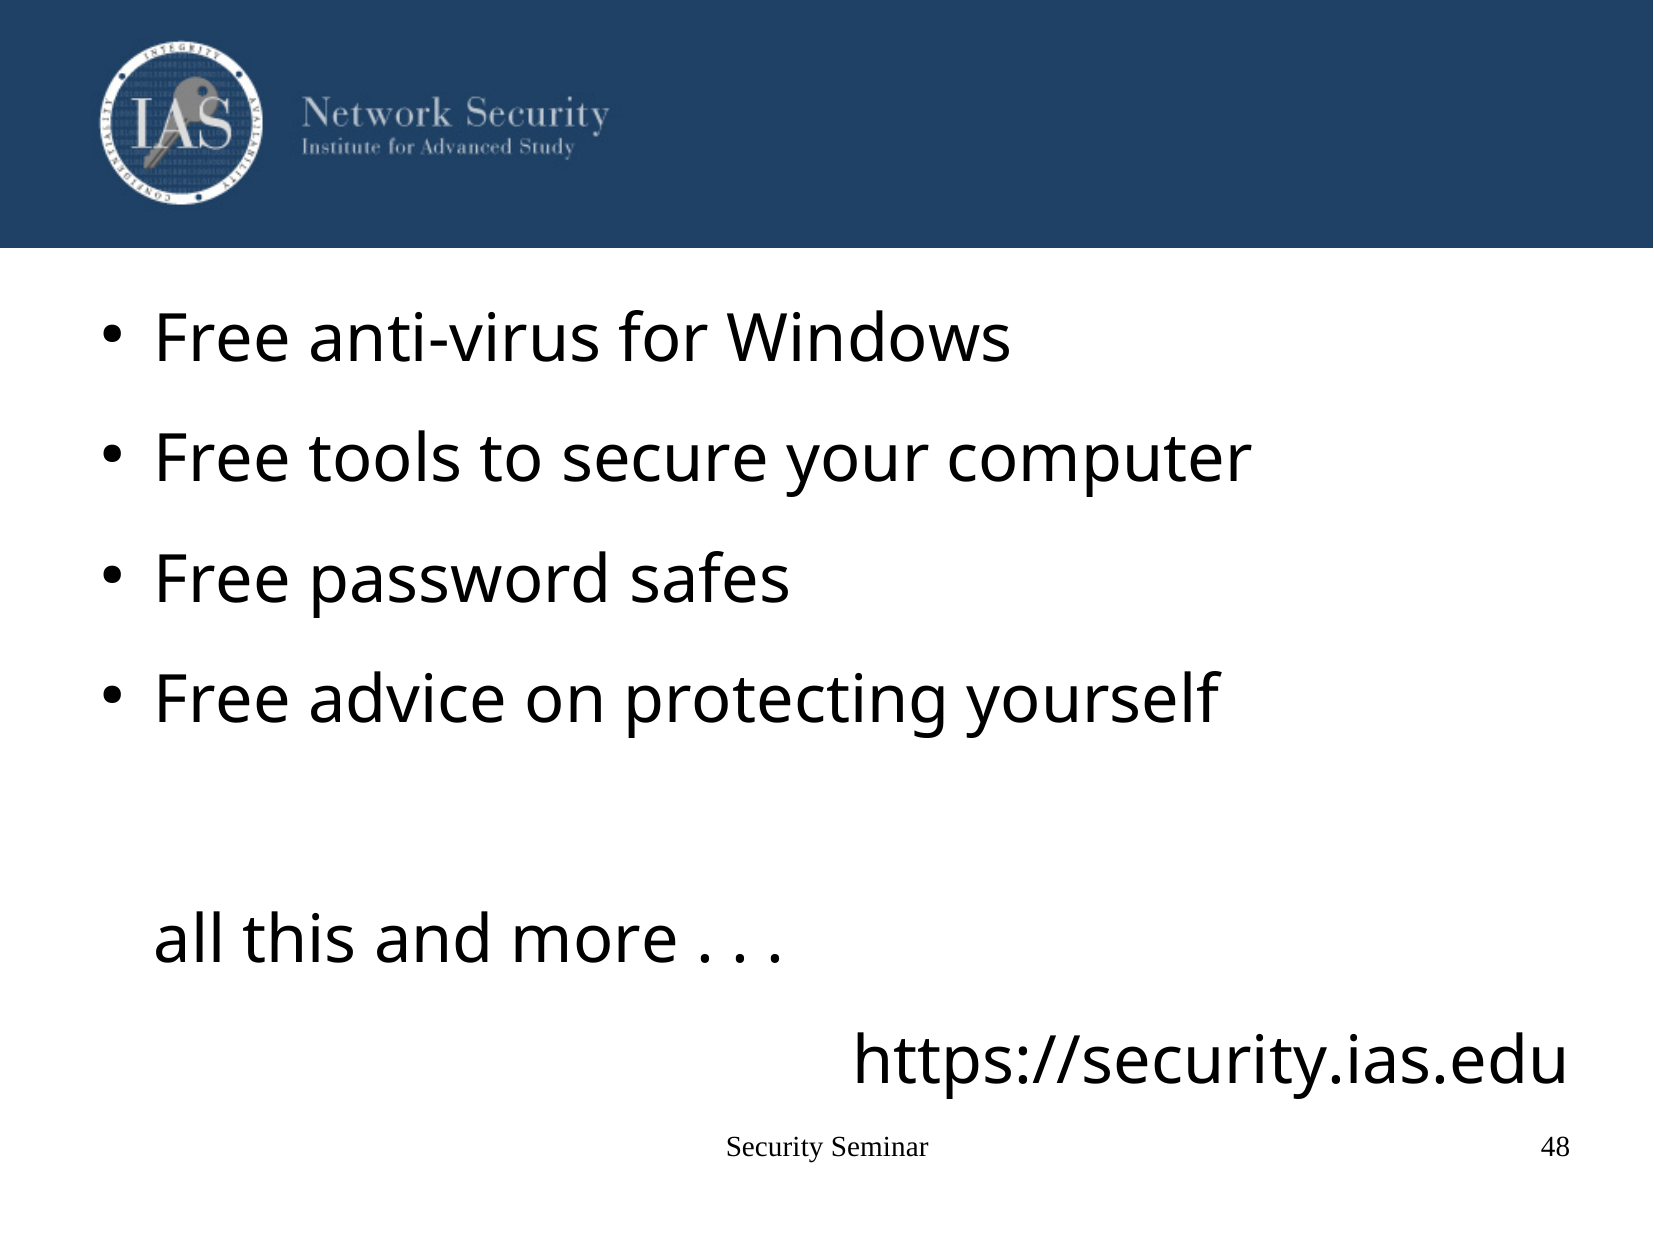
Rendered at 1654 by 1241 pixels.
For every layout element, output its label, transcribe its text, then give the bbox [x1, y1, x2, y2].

picture [0, 0, 1653, 248]
list Free anti-virus for Windows Free tools to secure your computer Free password safes Free advice on protecting yourself all this and more . . . https://security.ias.edu [82, 290, 1571, 1109]
